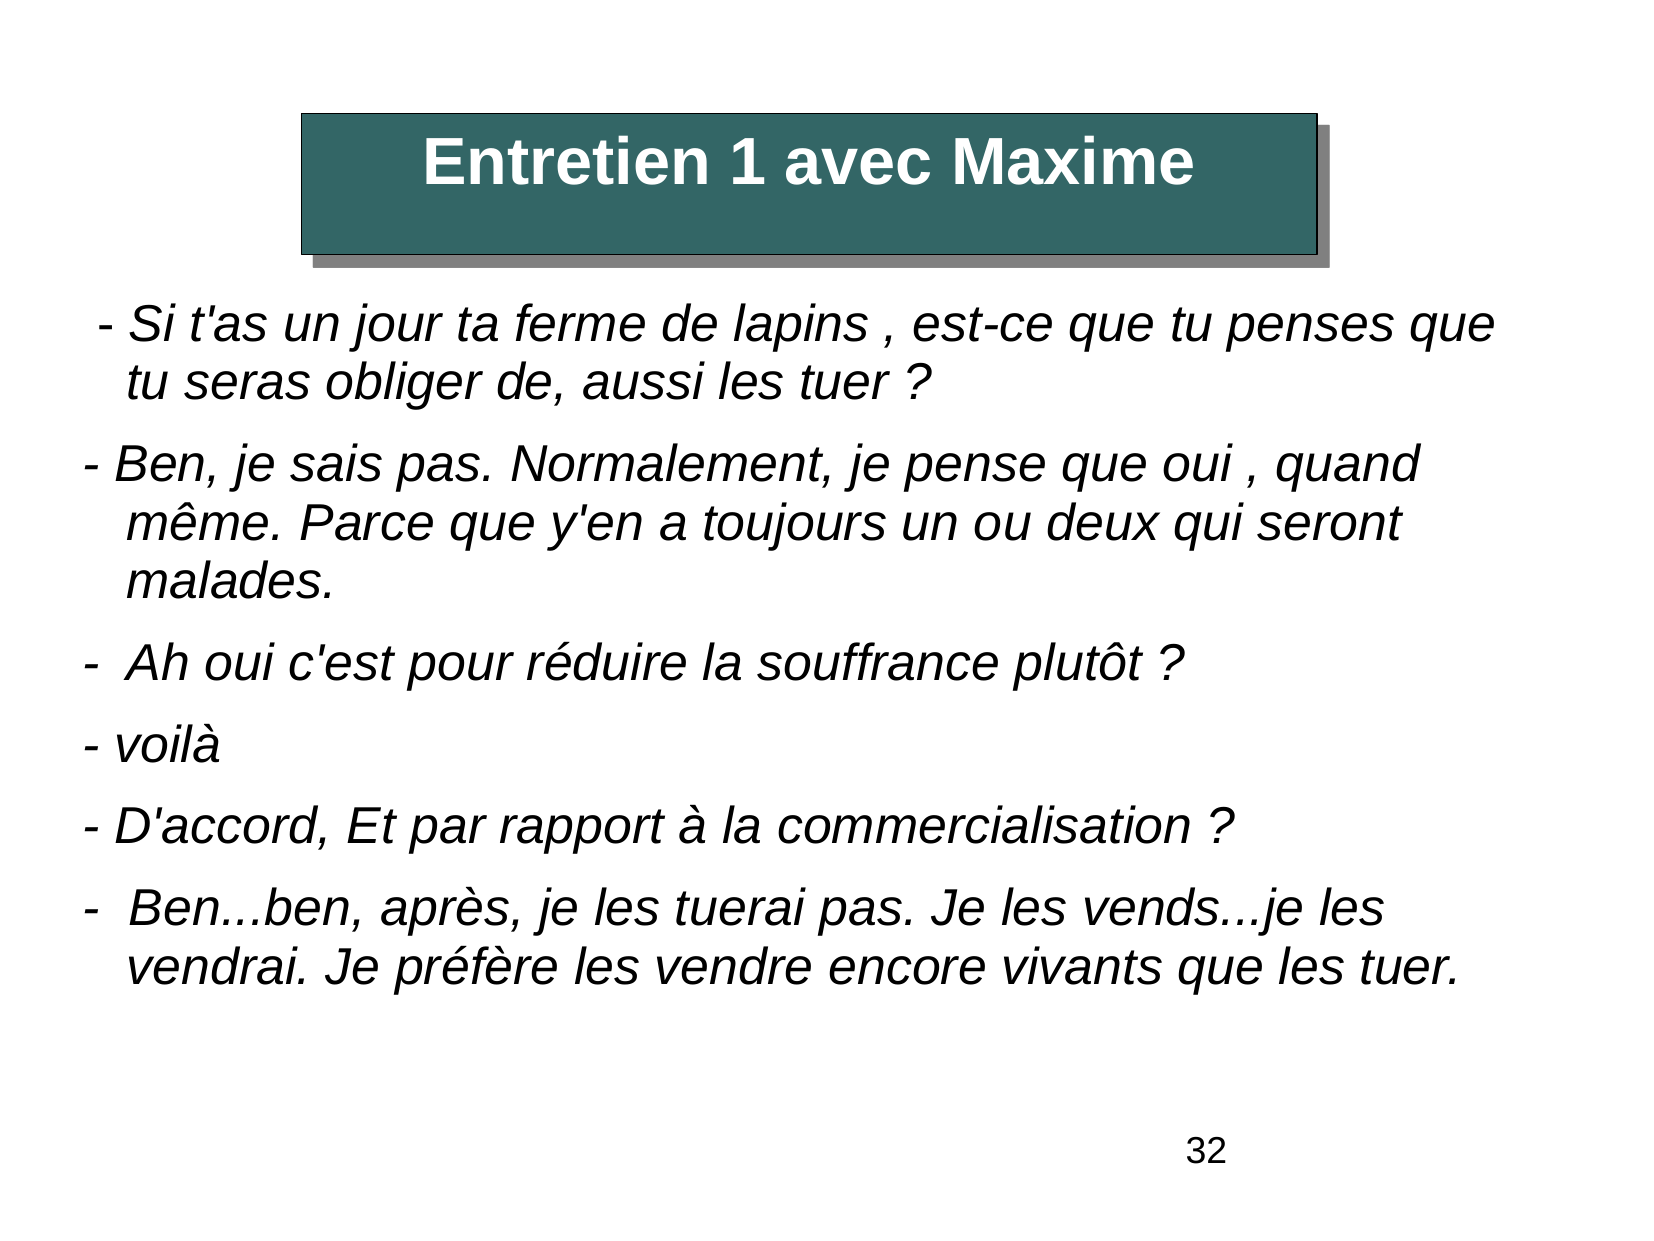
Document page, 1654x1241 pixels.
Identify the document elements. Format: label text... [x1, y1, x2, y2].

list - Si t'as un jour ta ferme de lapins , est-ce que tu penses que tu seras obliger de, aussi les tuer ? - Ben, je sais pas. Normalement, je pense que oui , quand même. Parce que y'en a toujours un ou deux qui seront malades. - Ah oui c'est pour réduire la souffrance plutôt ? - voilà - D'accord, Et par rapport à la commercialisation ? - Ben...ben, après, je les tuerai pas. Je les vends...je les vendrai. Je préfère les vendre encore vivants que les tuer. [82, 290, 1538, 1010]
text_box Entretien 1 avec Maxime [301, 113, 1317, 255]
